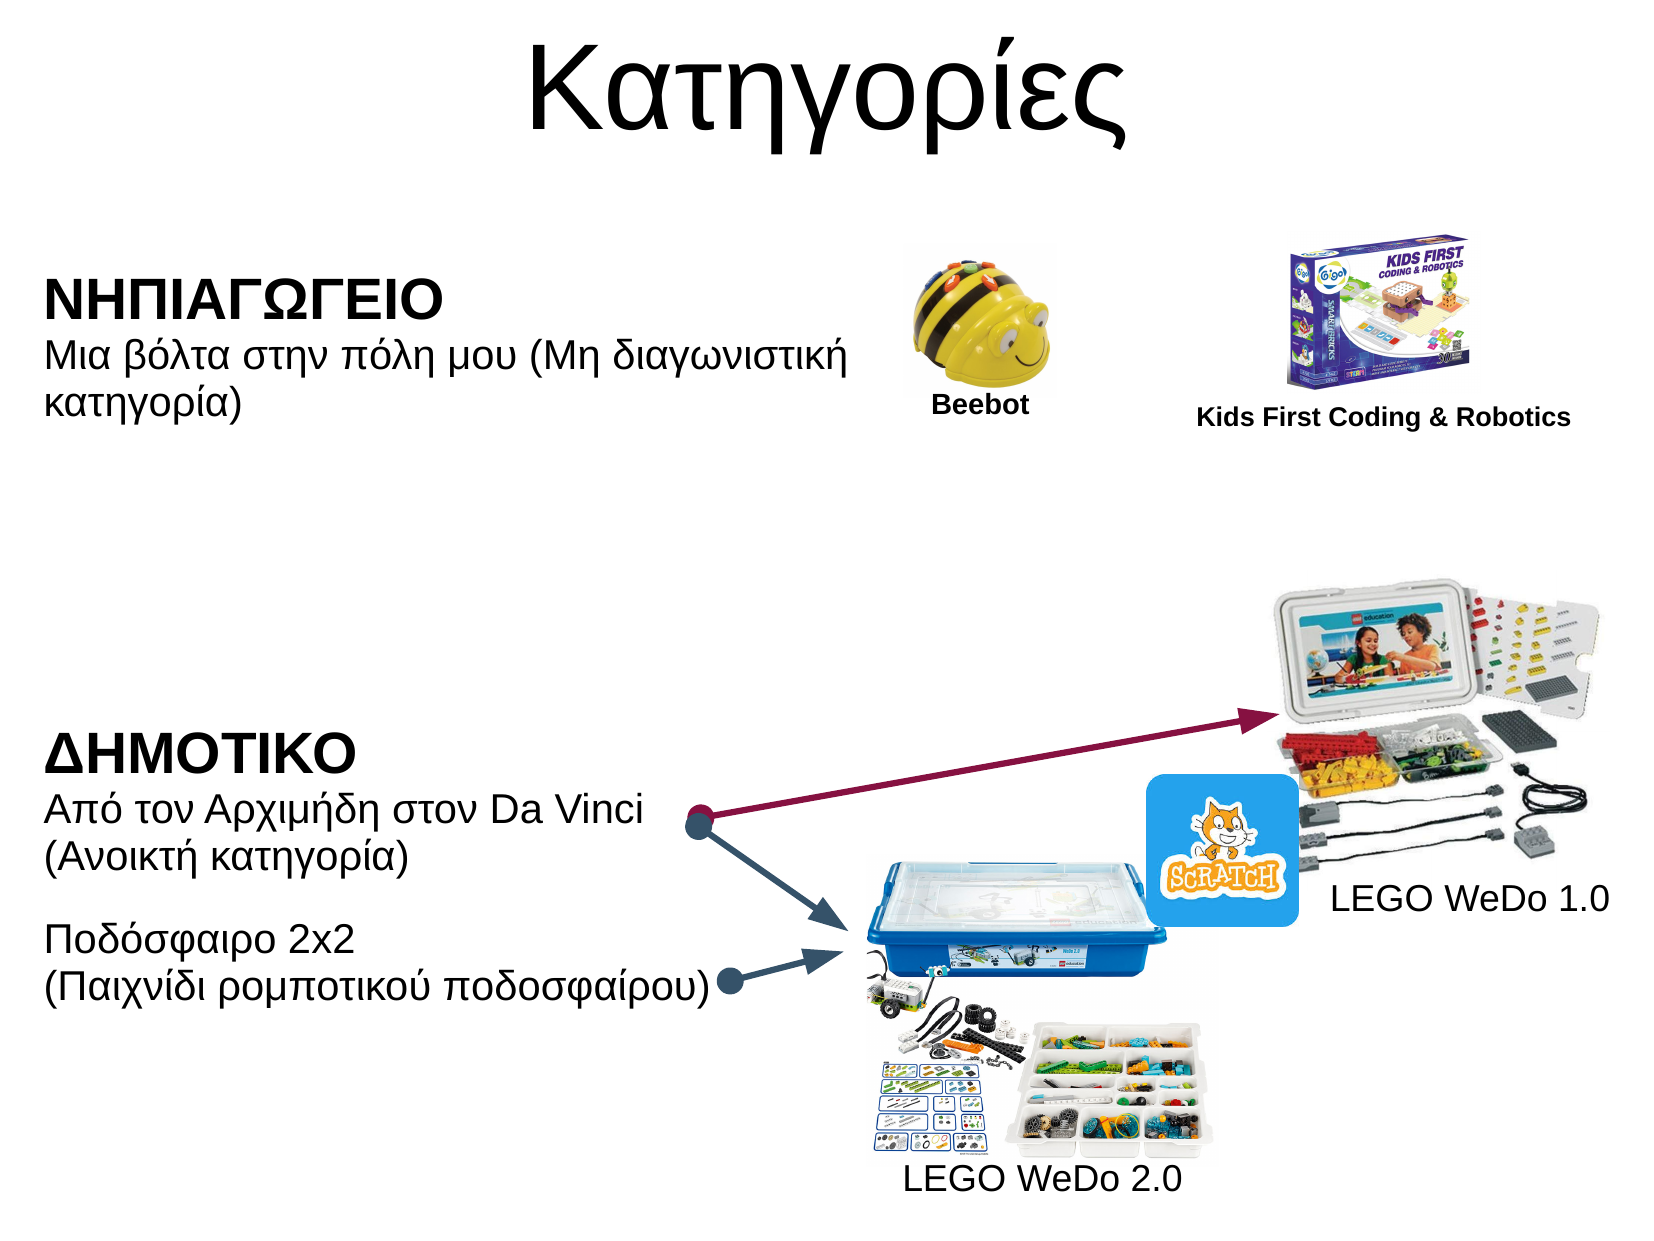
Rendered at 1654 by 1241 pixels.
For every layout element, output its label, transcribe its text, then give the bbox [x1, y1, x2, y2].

subtitle ΝΗΠΙΑΓΩΓΕΙΟ Μια βόλτα στην πόλη μου (Μη διαγωνιστική κατηγορία) ΔΗΜΟΤΙΚΟ Από τον Αρχιμήδη στον Da Vinci (Ανοικτή κατηγορία) Ποδόσφαιρο 2x2 (Παιχνίδι ρομποτικού ποδοσφαίρου) [43, 266, 916, 1241]
picture [866, 570, 1610, 1167]
title Κατηγορίες [82, 0, 1571, 191]
picture [903, 243, 1057, 398]
picture [1287, 231, 1481, 394]
